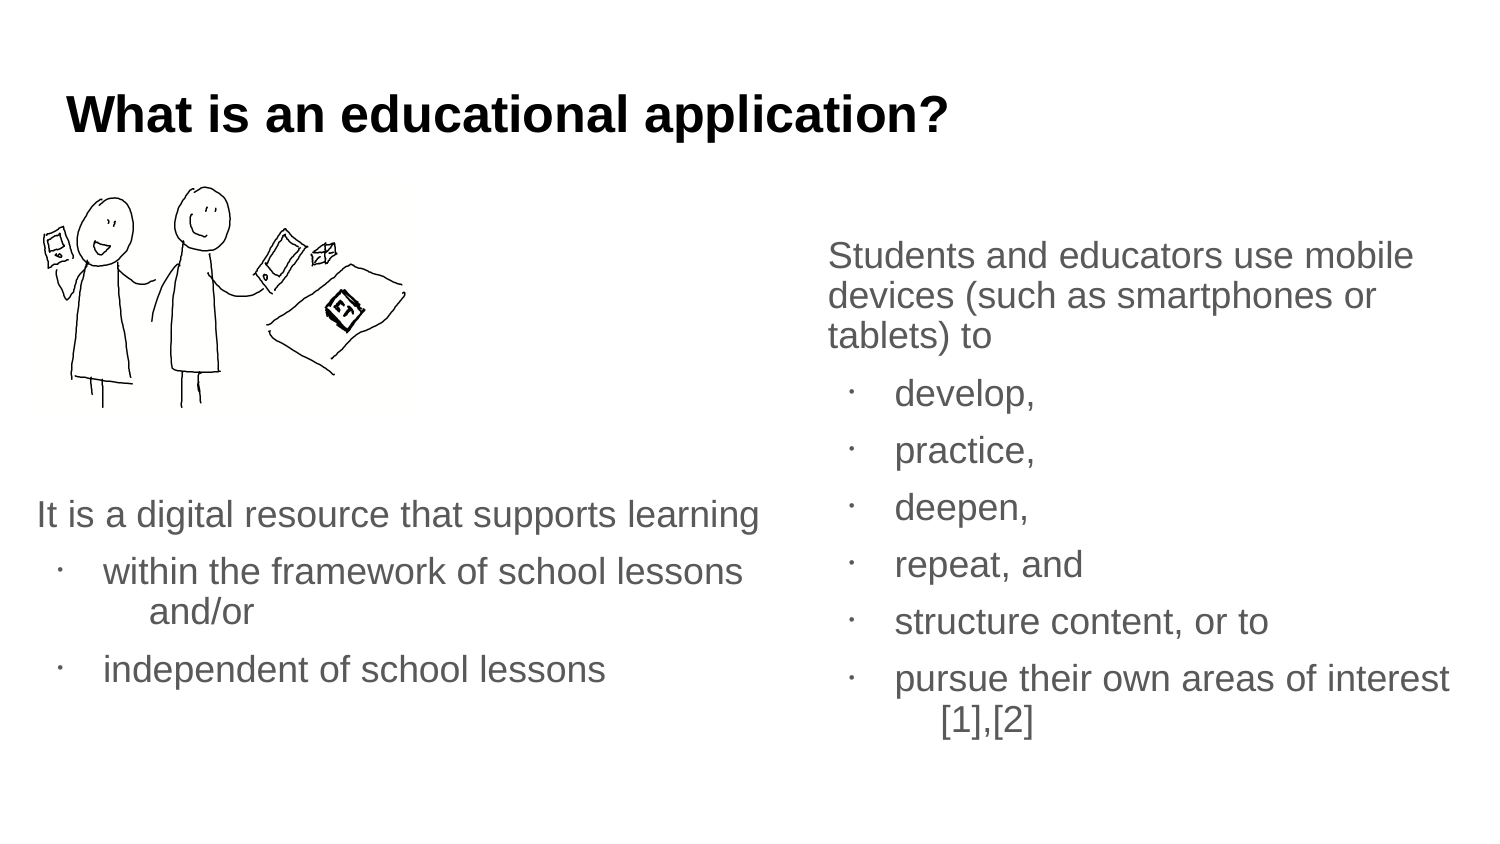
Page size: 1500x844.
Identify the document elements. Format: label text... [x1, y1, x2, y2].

picture [37, 180, 412, 413]
list It is a digital resource that supports learning within the framework of school lessons and/or independent of school lessons [25, 413, 810, 772]
list Students and educators use mobile devices (such as smartphones or tablets) to develop, practice, deepen, repeat, and structure content, or to pursue their own areas of interest [1],[2] [816, 174, 1465, 802]
title What is an educational application? [51, 72, 1449, 167]
